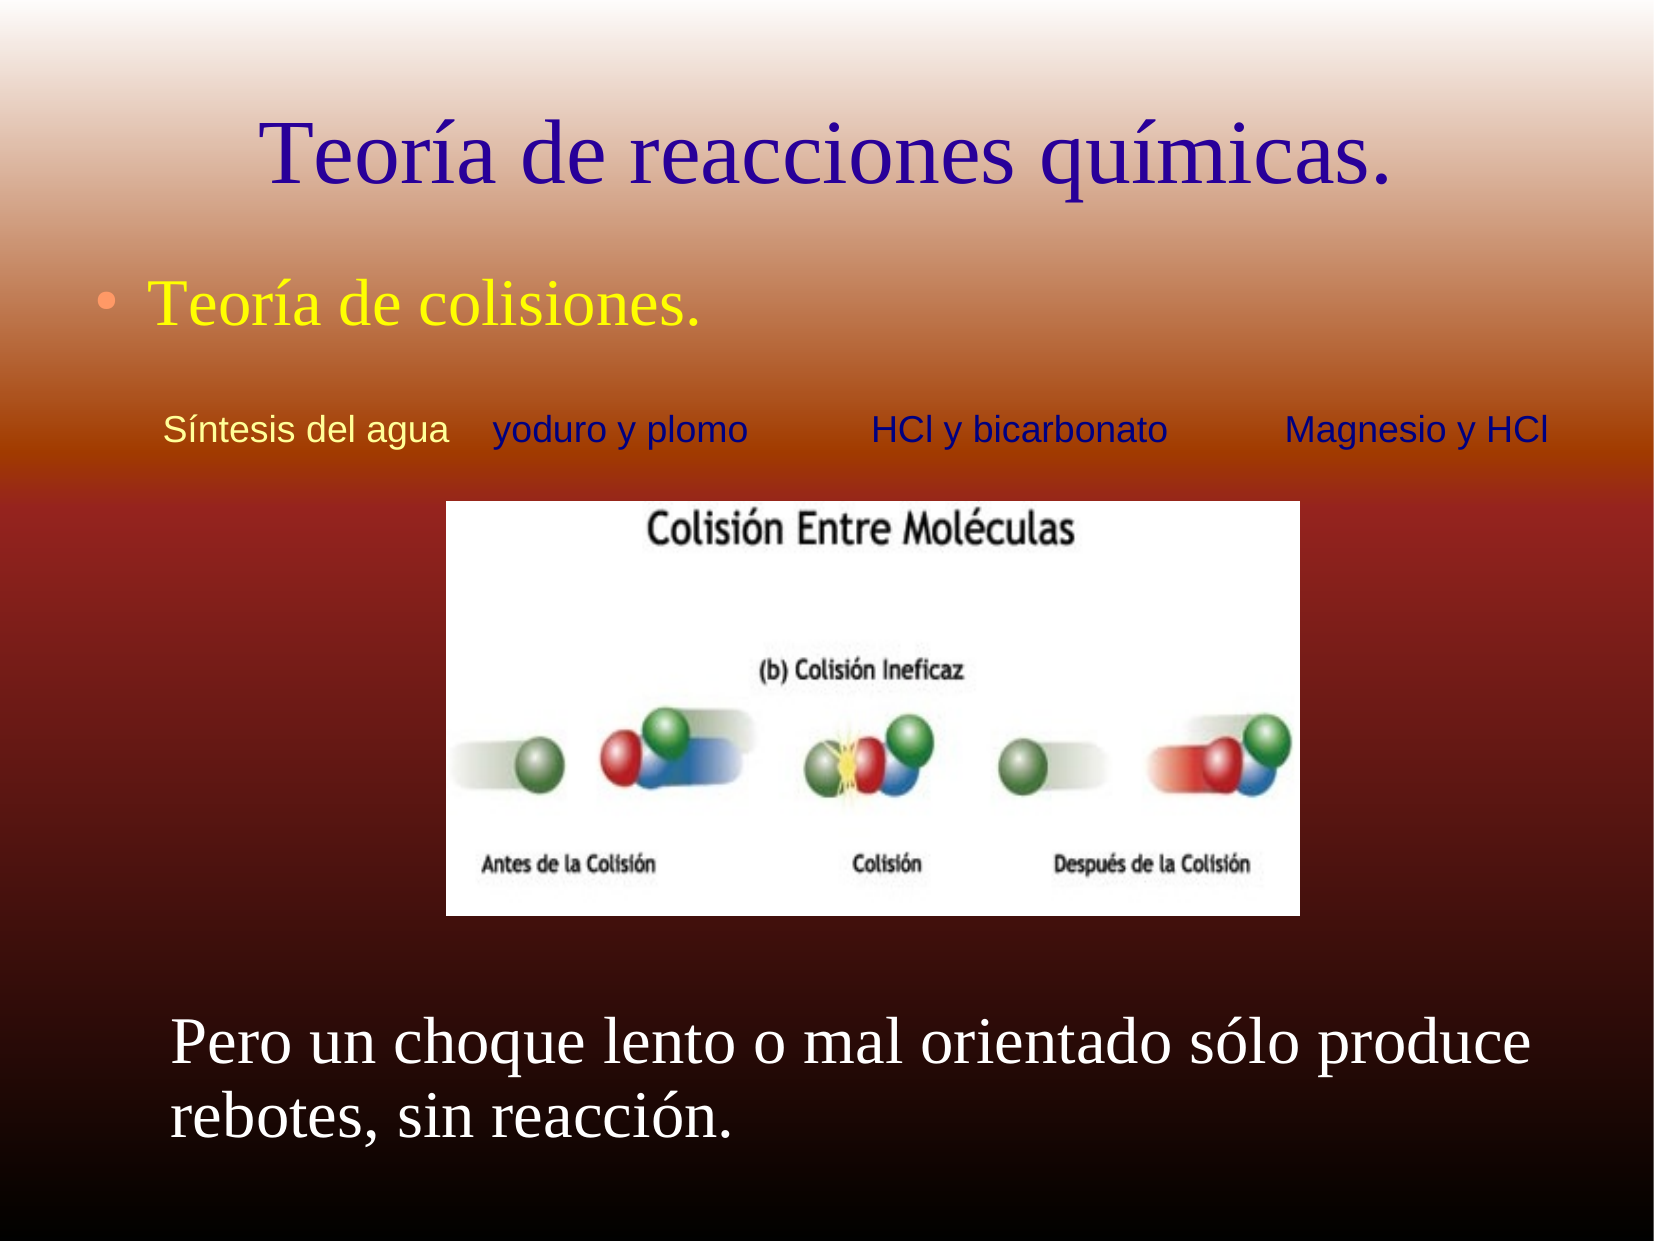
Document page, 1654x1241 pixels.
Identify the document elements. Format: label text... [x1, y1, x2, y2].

picture [0, 0, 1654, 1241]
text_box yoduro y plomo [477, 401, 798, 473]
title Teoría de reacciones químicas. [82, 49, 1571, 257]
text_box Magnesio y HCl [1269, 401, 1601, 473]
text_box Síntesis del agua [147, 401, 477, 473]
list Teoría de colisiones. [76, 265, 857, 355]
text_box HCl y bicarbonato [856, 401, 1227, 473]
text_box Pero un choque lento o mal orientado sólo produce rebotes, sin reacción. [99, 1003, 1565, 1153]
